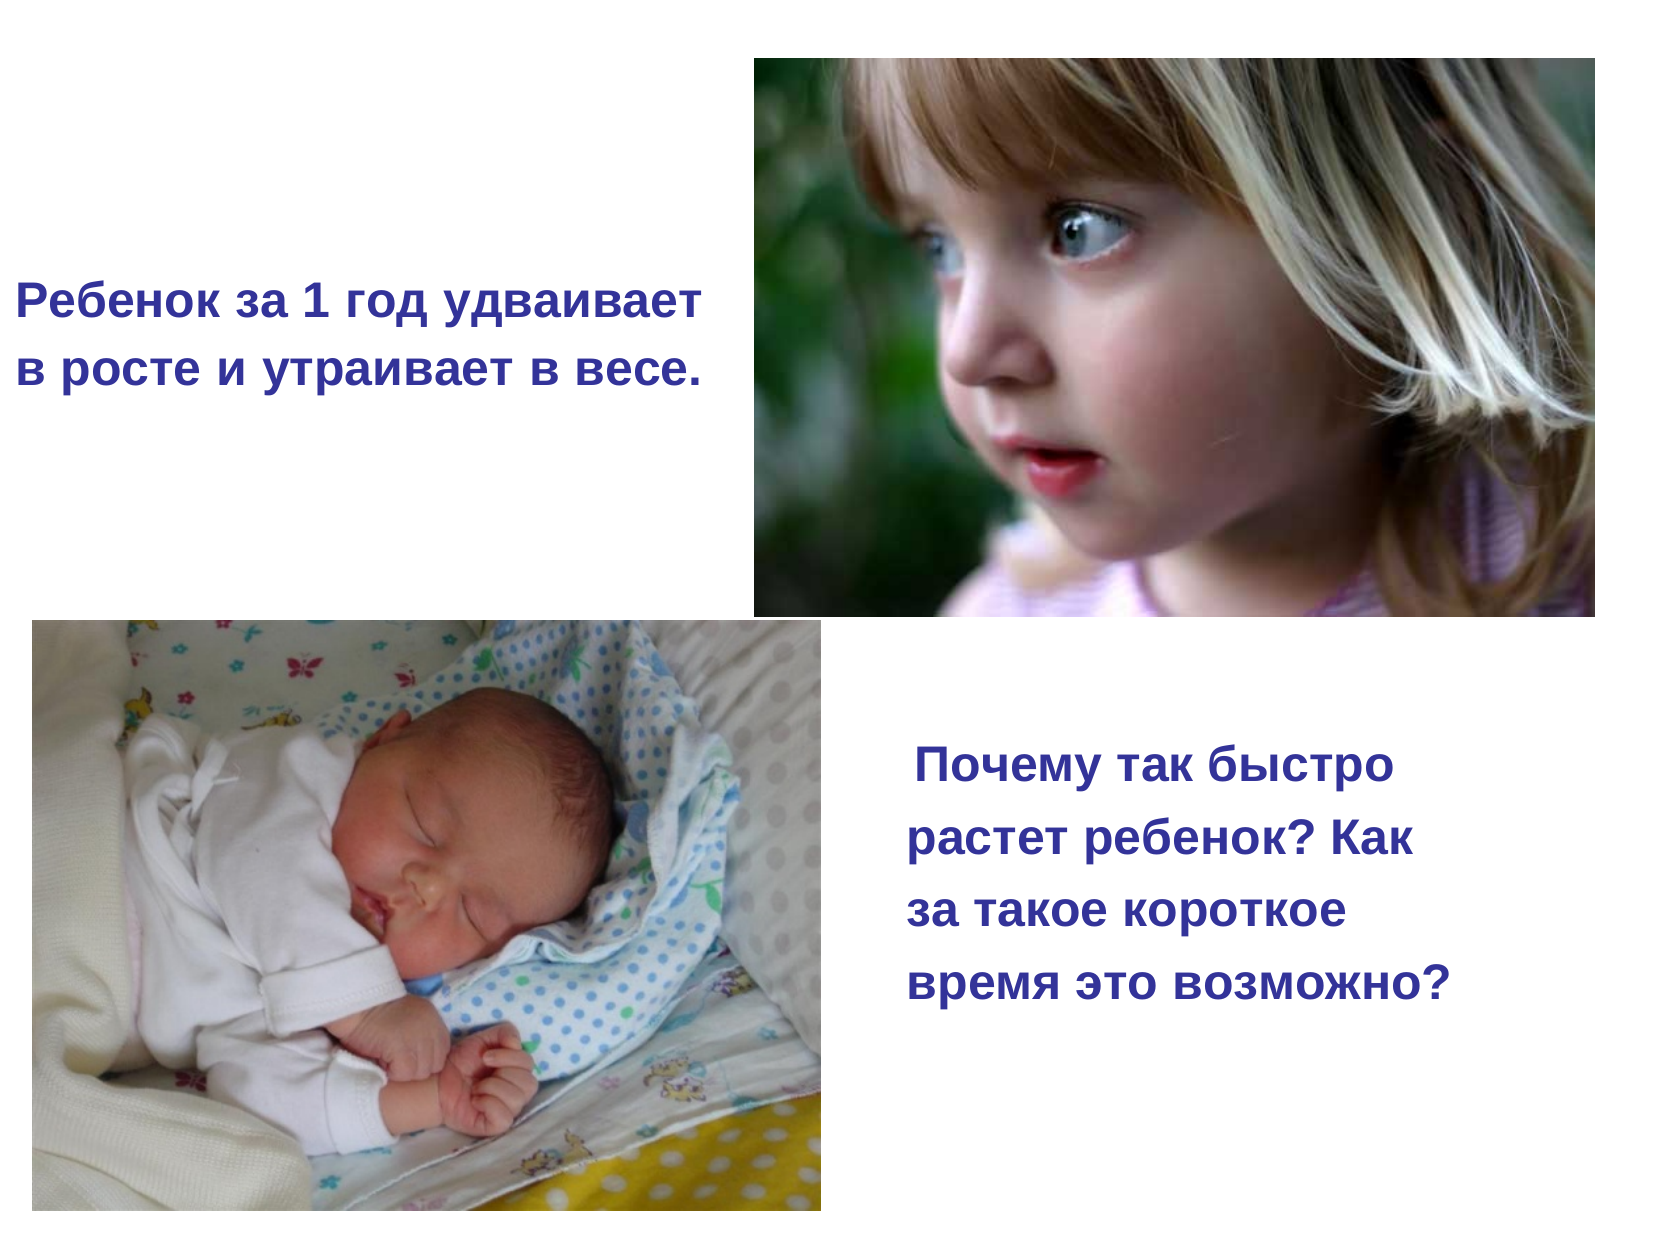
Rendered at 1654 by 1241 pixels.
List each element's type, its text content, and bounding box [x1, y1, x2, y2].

picture [32, 620, 821, 1211]
list Почему так быстро растет ребенок? Как за такое короткое время это возможно? [891, 724, 1571, 1180]
title Ребенок за 1 год удваивает в росте и утраивает в весе. [0, 73, 718, 592]
picture [754, 58, 1595, 617]
